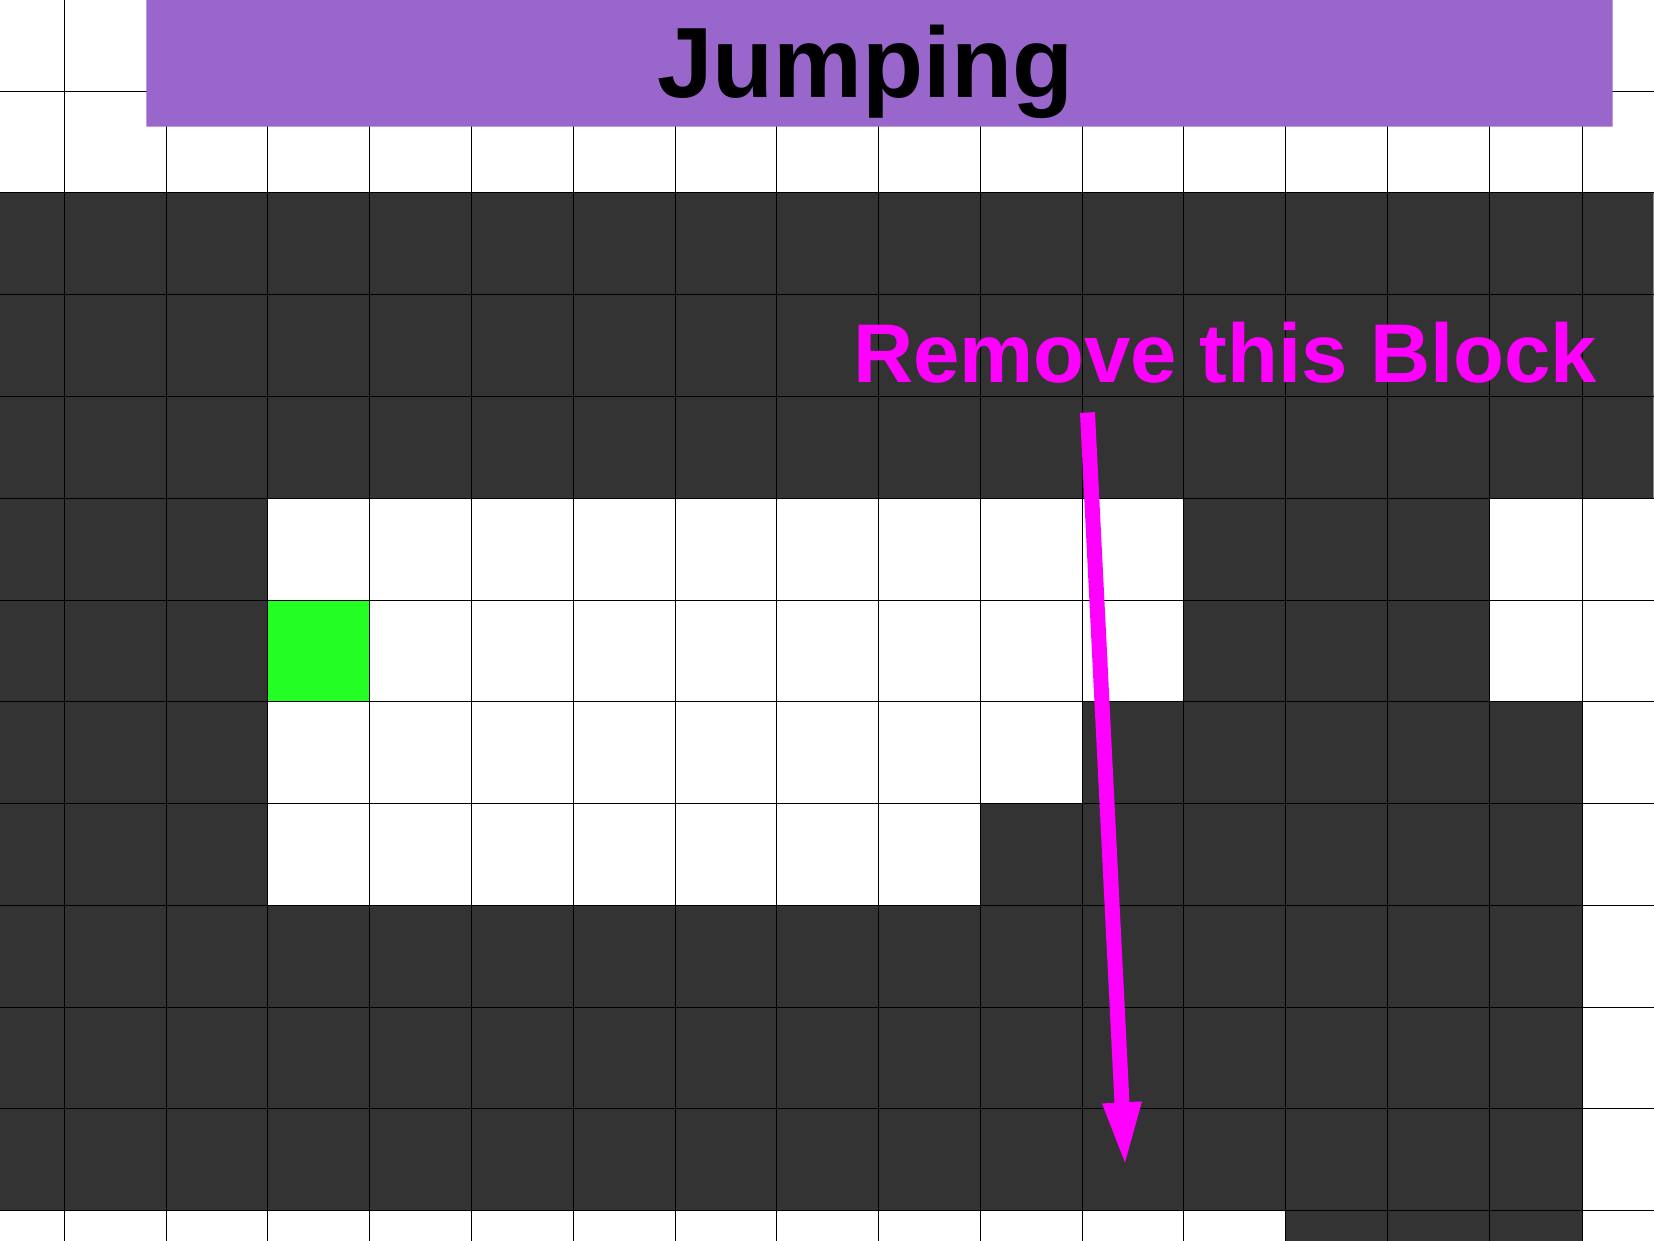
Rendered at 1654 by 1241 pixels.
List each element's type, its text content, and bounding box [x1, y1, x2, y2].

text_box Jumping [146, 0, 1613, 127]
text_box Remove this Block [838, 300, 1613, 408]
text_box [0, 0, 1654, 1241]
